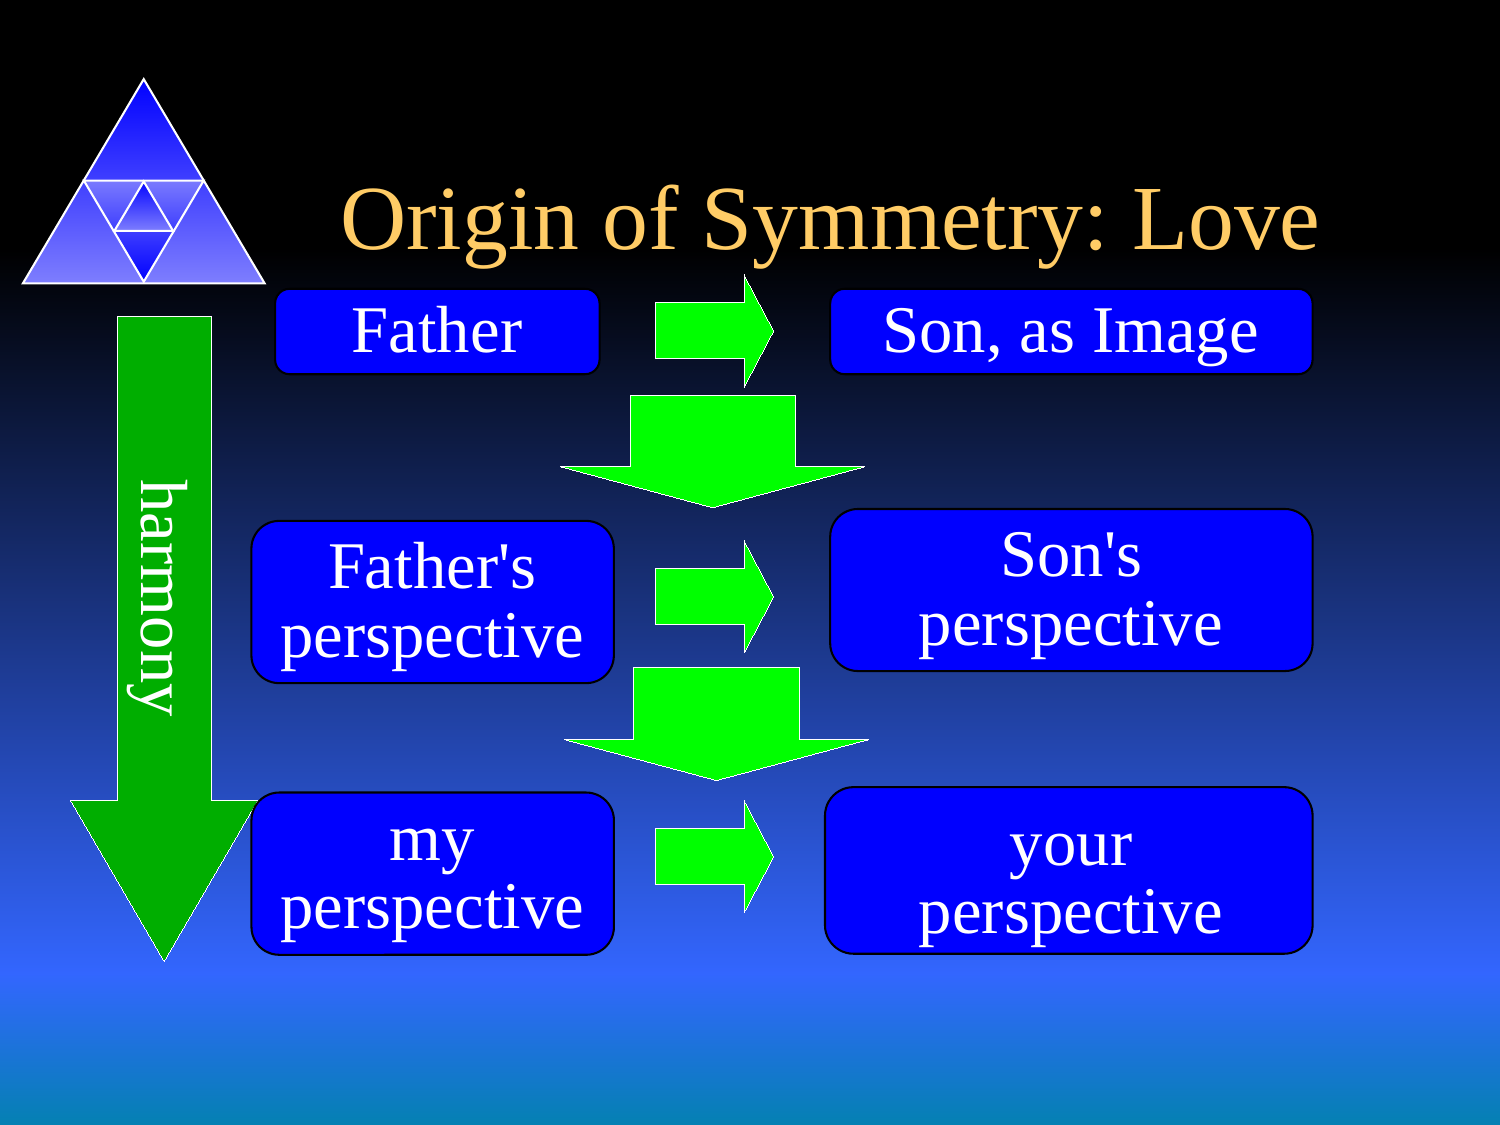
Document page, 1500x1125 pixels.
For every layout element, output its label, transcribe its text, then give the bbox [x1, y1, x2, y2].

title Origin of Symmetry: Love [118, 46, 1421, 268]
text_box [609, 532, 614, 672]
text_box [655, 800, 774, 913]
text_box [264, 520, 601, 525]
text_box [560, 395, 865, 508]
text_box [609, 804, 614, 943]
text_box Father [279, 289, 595, 374]
text_box [843, 667, 1300, 672]
text_box [825, 787, 1313, 949]
text_box [830, 291, 837, 372]
text_box your perspective [837, 802, 1306, 956]
text_box [265, 951, 601, 955]
text_box [595, 292, 600, 371]
text_box my perspective [256, 797, 609, 951]
text_box [655, 540, 774, 653]
text_box [655, 274, 774, 388]
text_box [564, 667, 869, 781]
text_box [251, 533, 256, 671]
text_box [830, 518, 837, 662]
text_box [264, 792, 602, 797]
text_box [1306, 518, 1313, 662]
text_box [275, 293, 279, 370]
text_box [251, 805, 256, 943]
text_box [1306, 291, 1313, 372]
text_box [843, 508, 1300, 513]
text_box Father's perspective [256, 525, 609, 679]
text_box [264, 679, 601, 684]
text_box Son, as Image [837, 289, 1306, 374]
text_box Son's perspective [837, 513, 1306, 667]
text_box harmony [70, 316, 256, 962]
